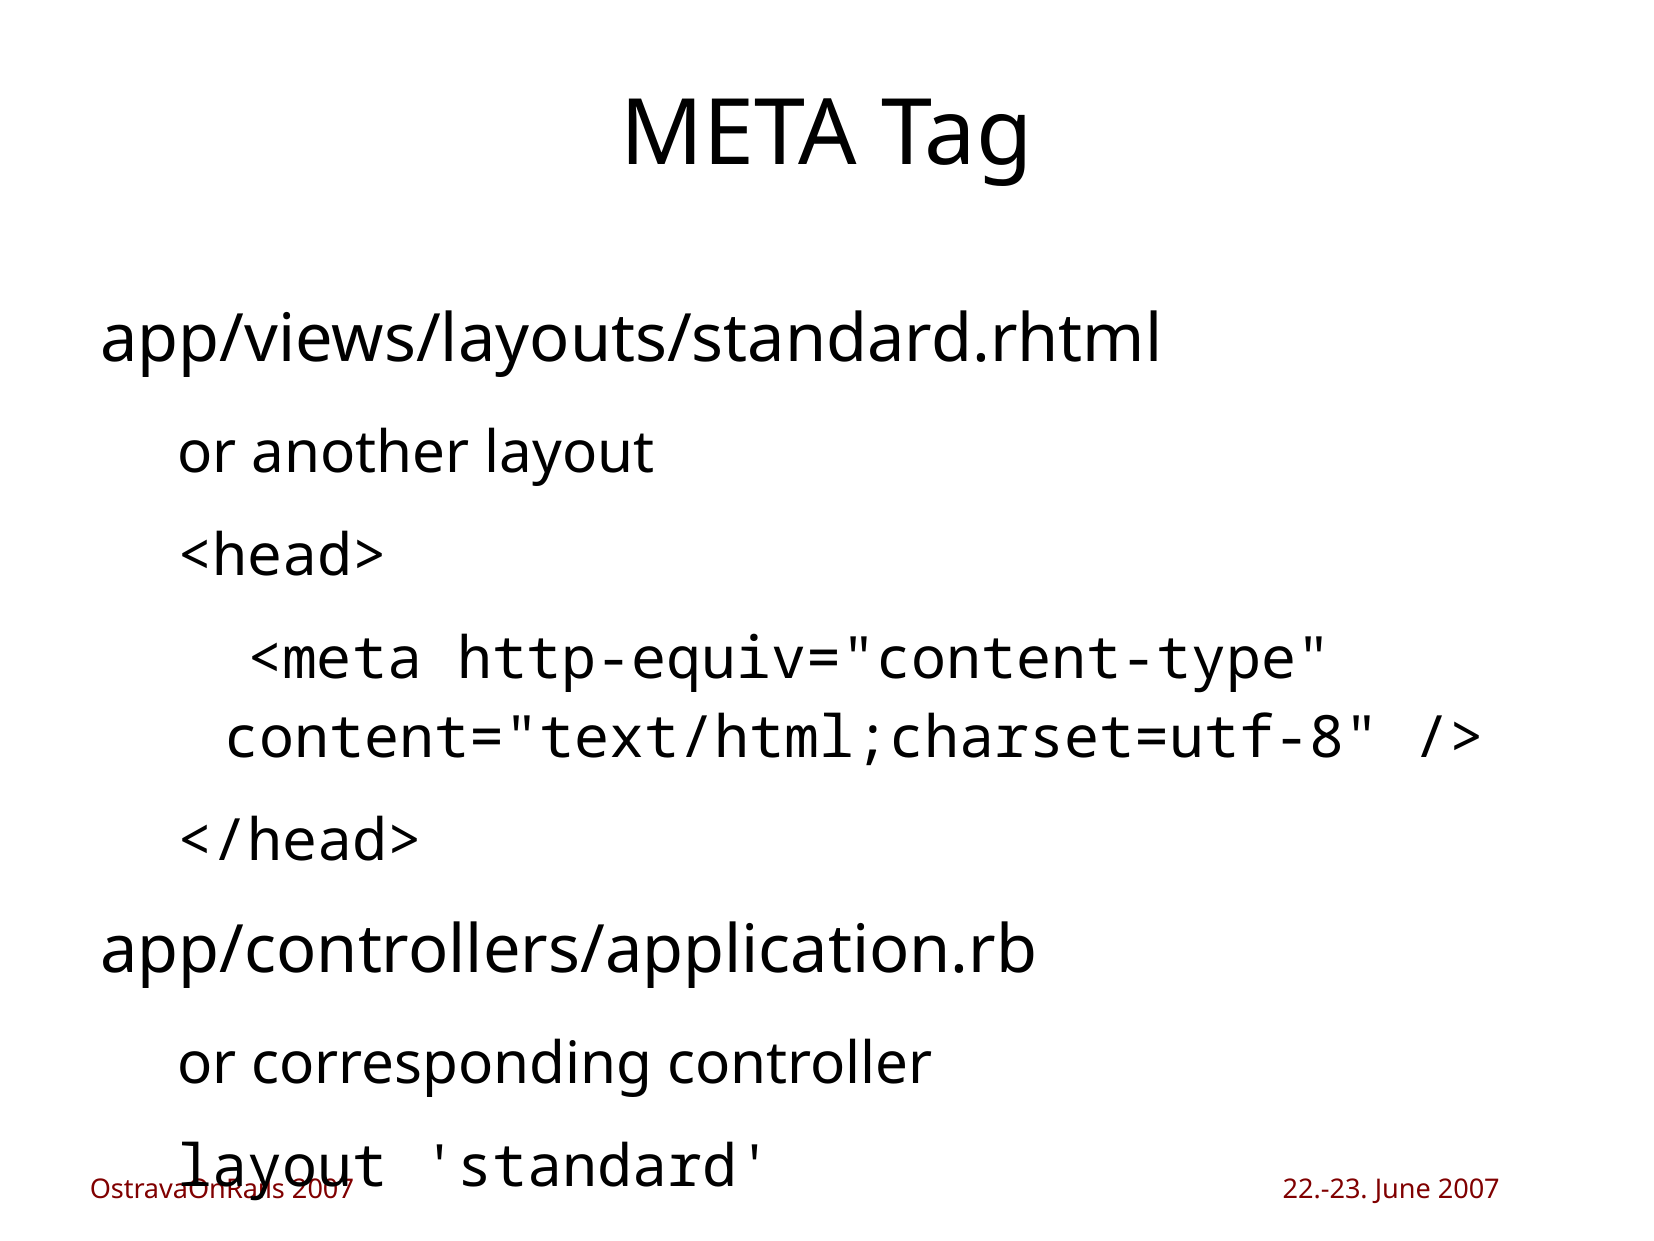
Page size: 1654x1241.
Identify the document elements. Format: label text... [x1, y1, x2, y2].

title META Tag [82, 33, 1571, 226]
list app/views/layouts/standard.rhtml or another layout <head> <meta http-equiv="content-type" content="text/html;charset=utf-8" /> </head> app/controllers/application.rb or corresponding controller layout 'standard' [82, 290, 1571, 1094]
